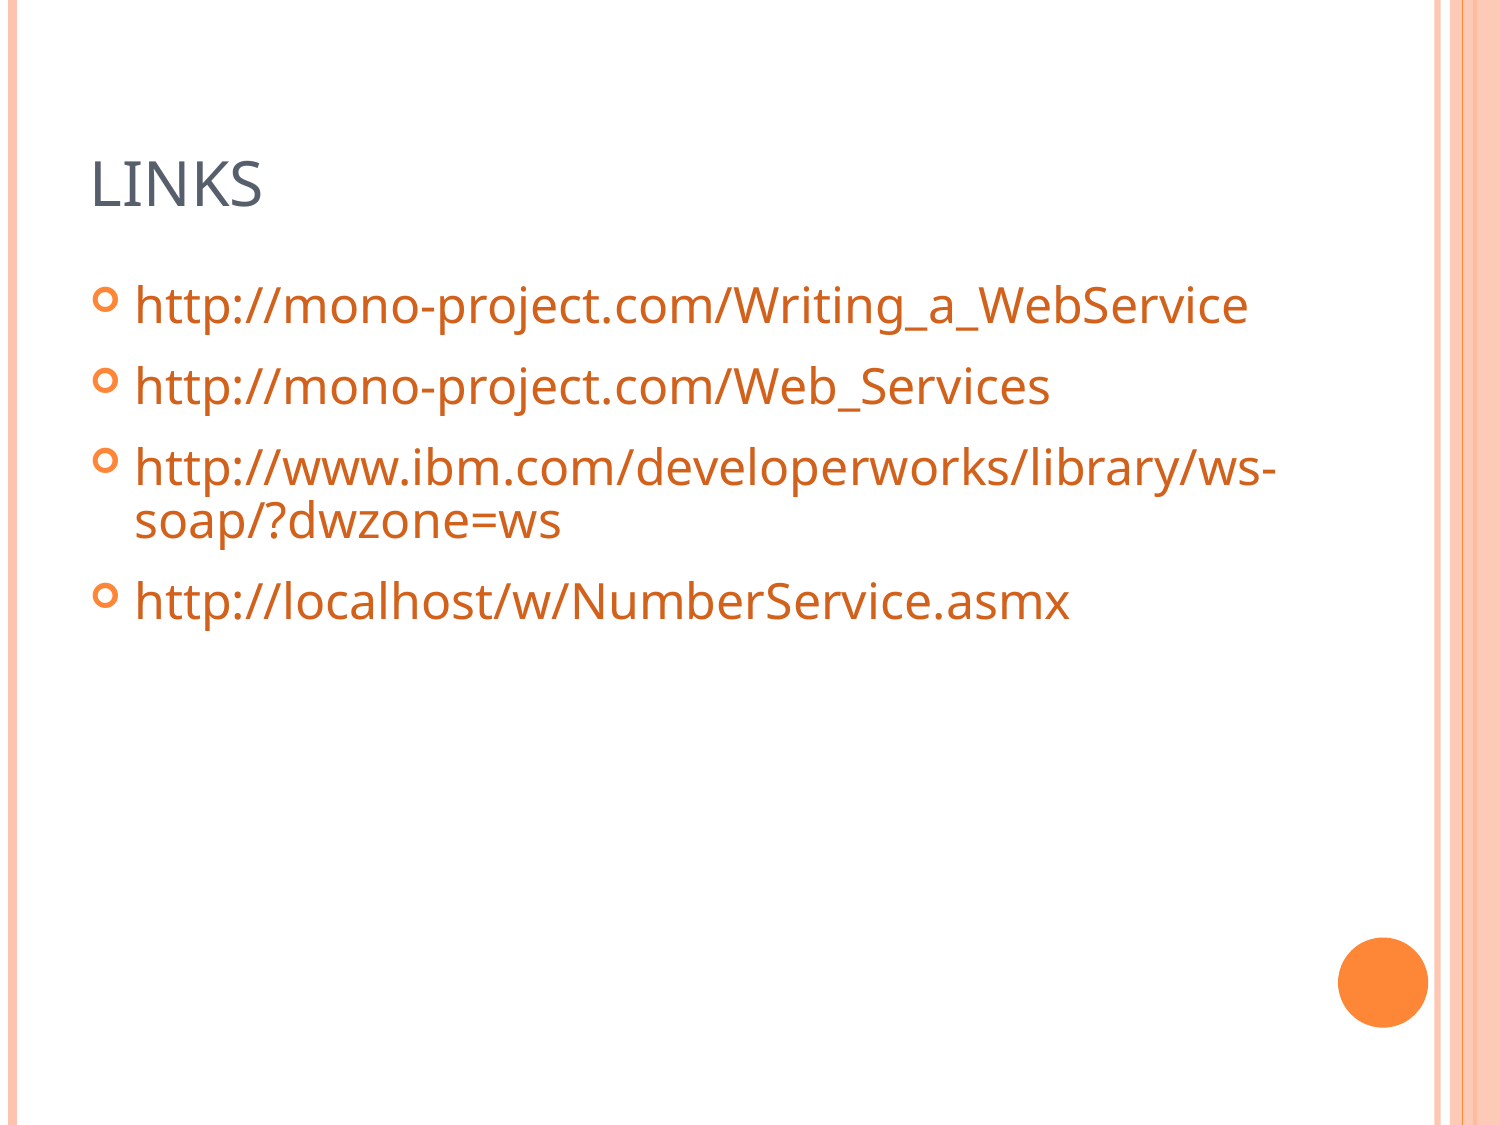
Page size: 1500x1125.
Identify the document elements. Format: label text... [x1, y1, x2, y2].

title LINKS [74, 44, 1300, 233]
list http://mono-project.com/Writing_a_WebService http://mono-project.com/Web_Services http://www.ibm.com/developerworks/library/ws-soap/?dwzone=ws http://localhost/w/NumberService.asmx [74, 262, 1300, 1062]
